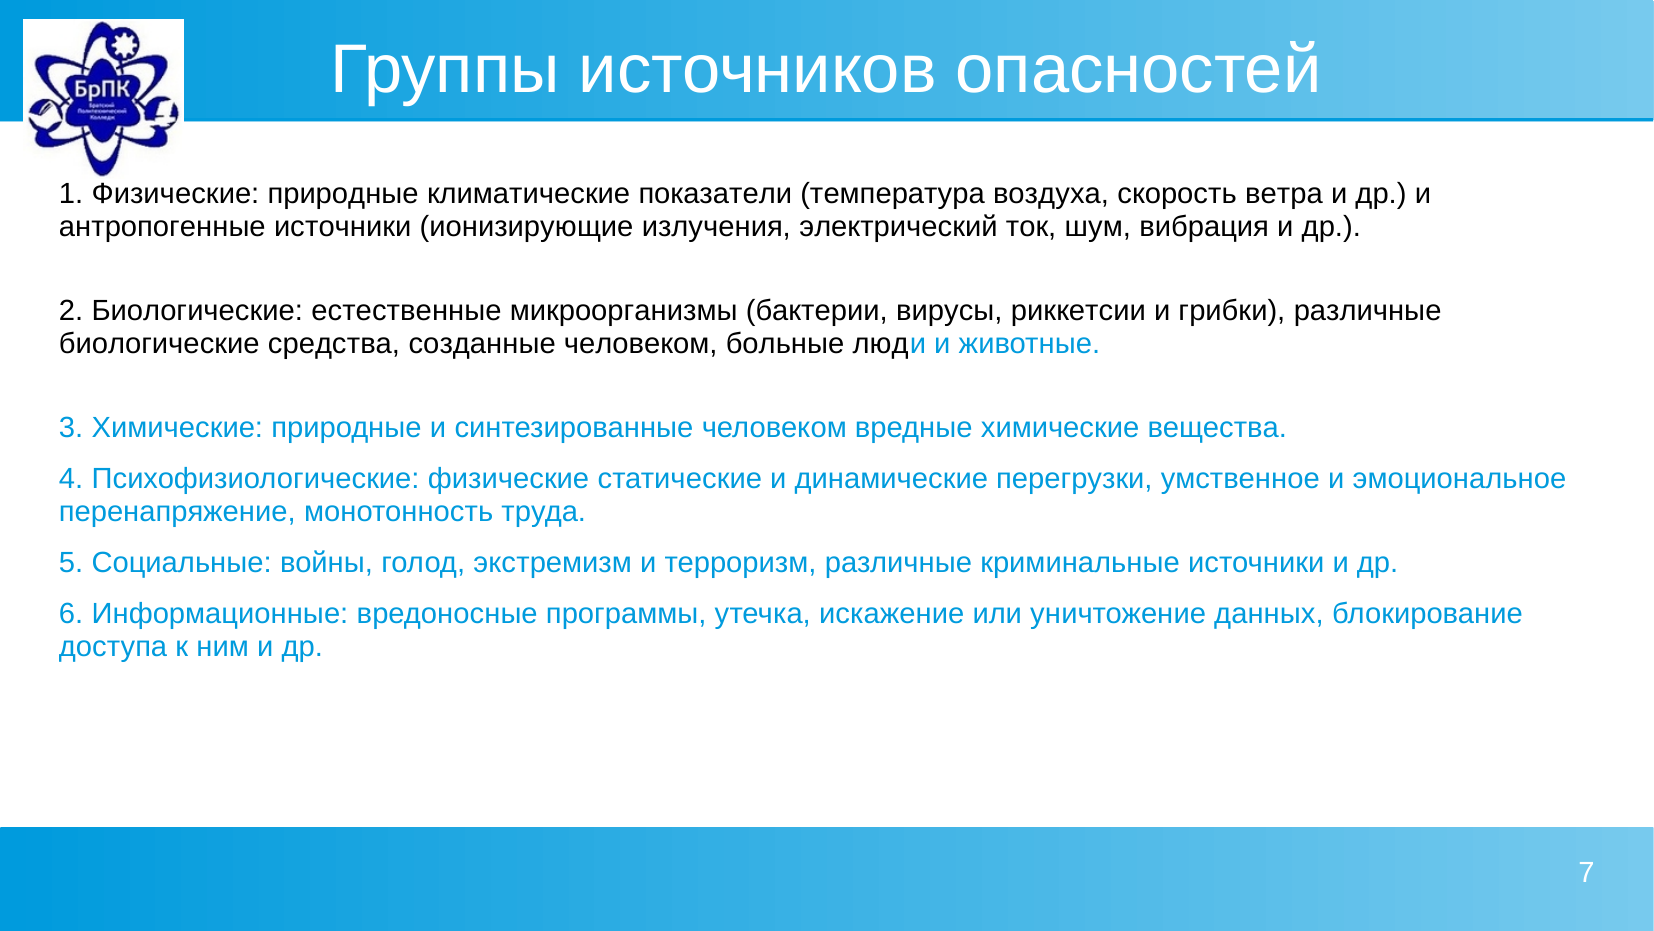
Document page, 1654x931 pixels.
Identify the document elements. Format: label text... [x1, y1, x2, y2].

list 1. Физические: природные климатические показатели (температура воздуха, скорость ветра и др.) и антропогенные источники (ионизирующие излучения, электрический ток, шум, вибрация и др.). 2. Биологические: естественные микроорганизмы (бактерии, вирусы, риккетсии и грибки), различные биологические средства, созданные человеком, больные люди и животные. 3. Химические: природные и синтезированные человеком вредные химические вещества. 4. Психофизиологические: физические статические и динамические перегрузки, умственное и эмоциональное перенапряжение, монотонность труда. 5. Социальные: войны, голод, экстремизм и терроризм, различные криминальные источники и др. 6. Информационные: вредоносные программы, утечка, искажение или уничтожение данных, блокирование доступа к ним и др. [59, 177, 1595, 768]
title Группы источников опасностей [184, 29, 1595, 108]
picture [23, 20, 184, 179]
